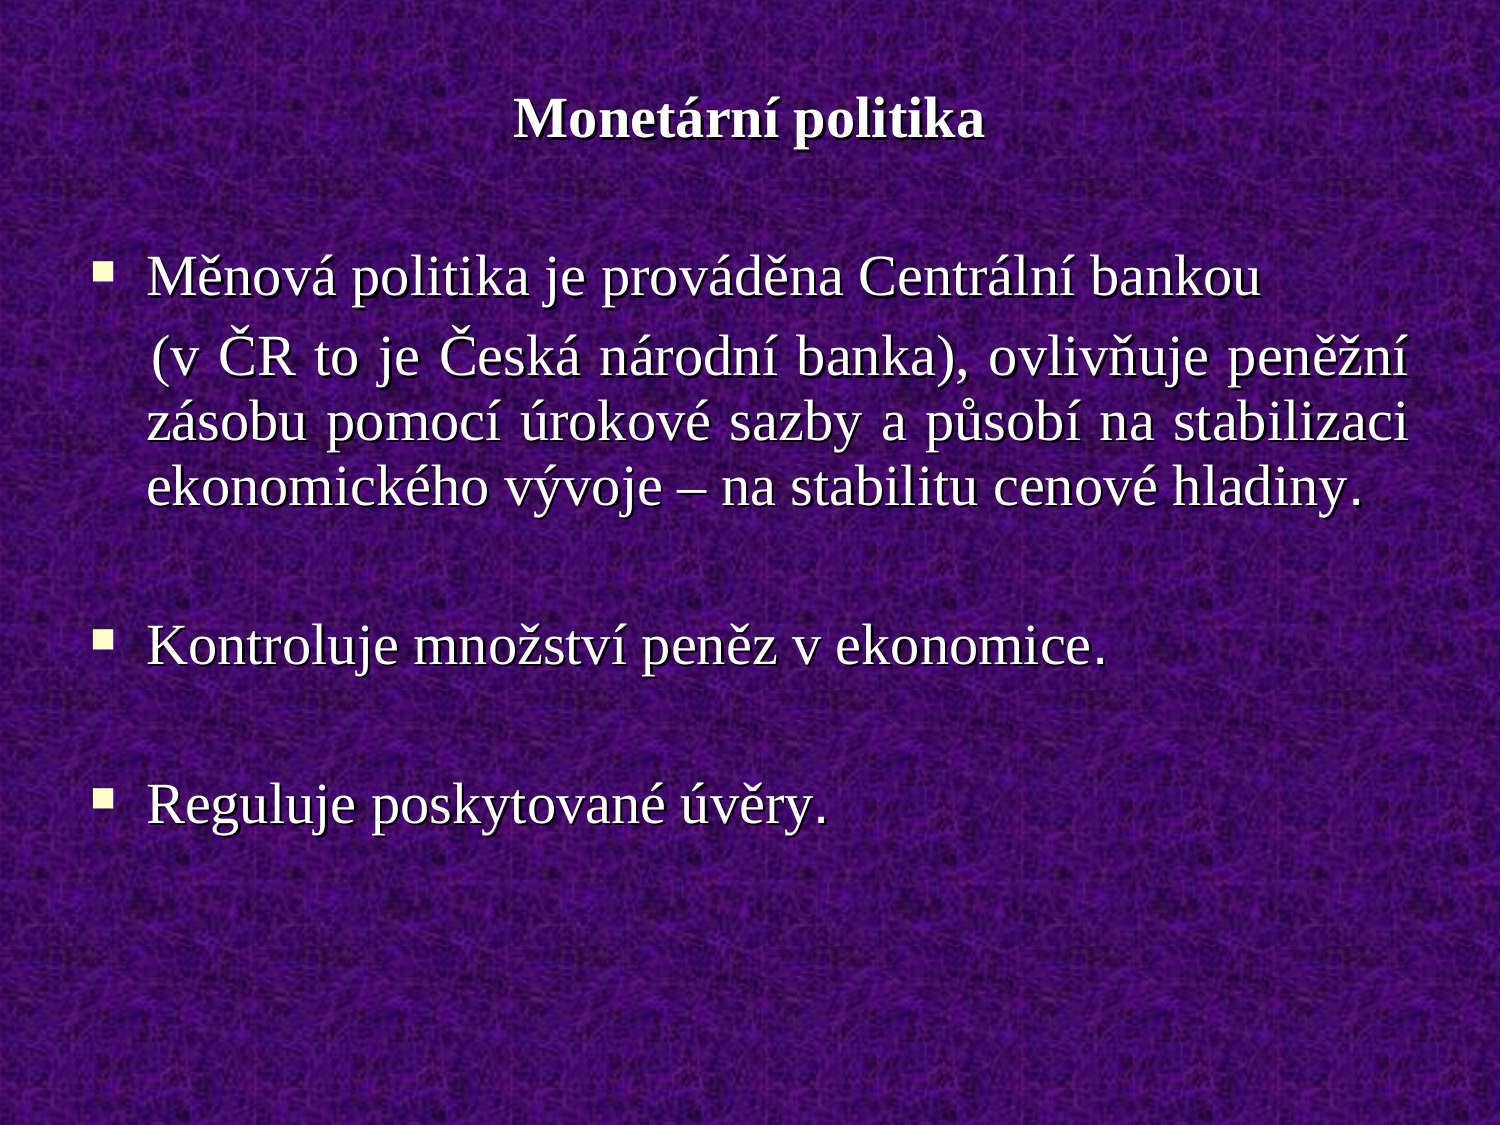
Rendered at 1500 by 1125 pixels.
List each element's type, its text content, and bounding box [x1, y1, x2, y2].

list Monetární politika Měnová politika je prováděna Centrální bankou (v ČR to je Česká národní banka), ovlivňuje peněžní zásobu pomocí úrokové sazby a působí na stabilizaci ekonomického vývoje – na stabilitu cenové hladiny. Kontroluje množství peněz v ekonomice. Reguluje poskytované úvěry. [75, 78, 1426, 1125]
picture [0, 0, 1500, 1125]
